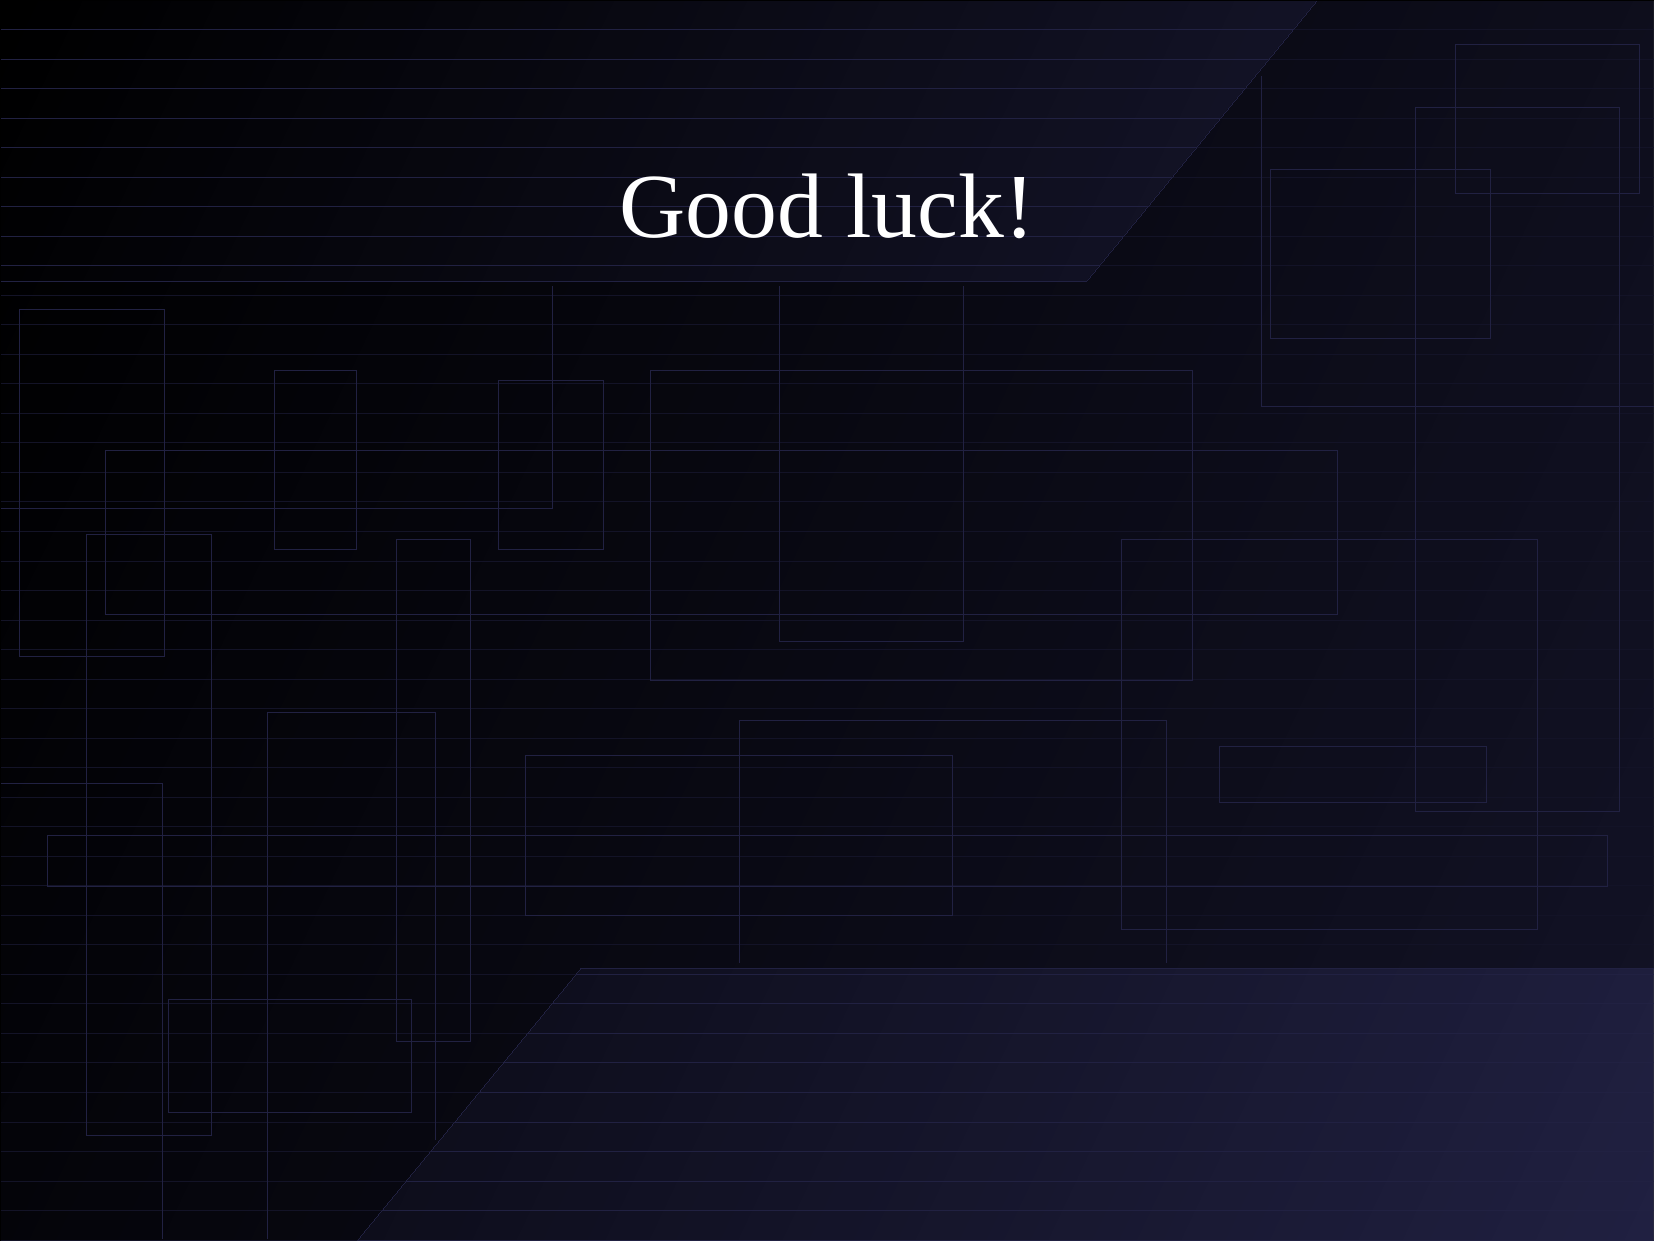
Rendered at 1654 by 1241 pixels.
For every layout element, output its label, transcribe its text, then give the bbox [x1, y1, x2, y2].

title Good luck! [121, 102, 1534, 311]
